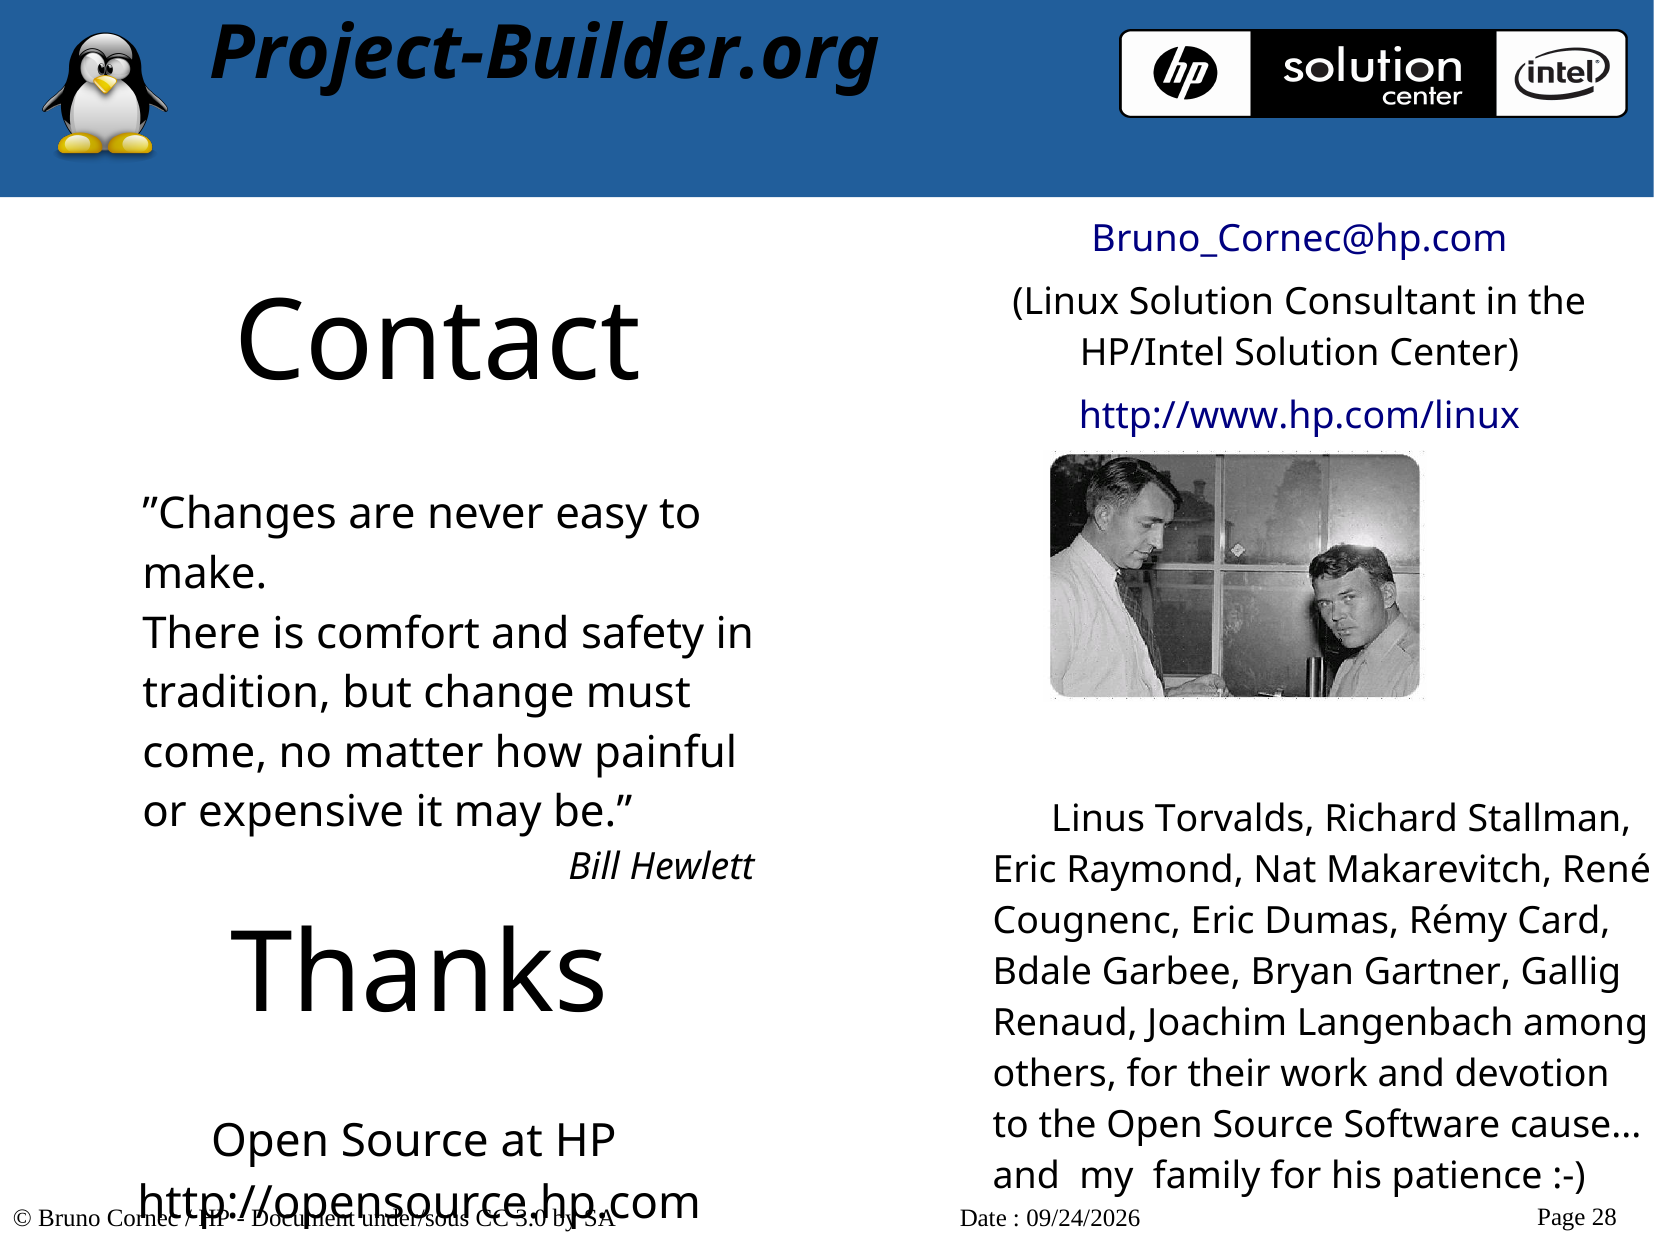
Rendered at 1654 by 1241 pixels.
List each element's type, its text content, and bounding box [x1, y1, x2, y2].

picture [42, 29, 168, 167]
picture [1043, 450, 1427, 702]
list Bruno_Cornec@hp.com (Linux Solution Consultant in the HP/Intel Solution Center) http://www.hp.com/linux Linus Torvalds, Richard Stallman, Eric Raymond, Nat Makarevitch, René Cougnenc, Eric Dumas, Rémy Card, Bdale Garbee, Bryan Gartner, Gallig Renaud, Joachim Langenbach among others, for their work and devotion to the Open Source Software cause... and my family for his patience :-) [862, 211, 1654, 1189]
text_box Contact [234, 259, 656, 399]
picture [1119, 29, 1628, 118]
text_box Thanks Open Source at HP http://opensource.hp.com [137, 891, 733, 1183]
text_box ”Changes are never easy to make. There is comfort and safety in tradition, but change must come, no matter how painful or expensive it may be.” Bill Hewlett [65, 482, 783, 856]
